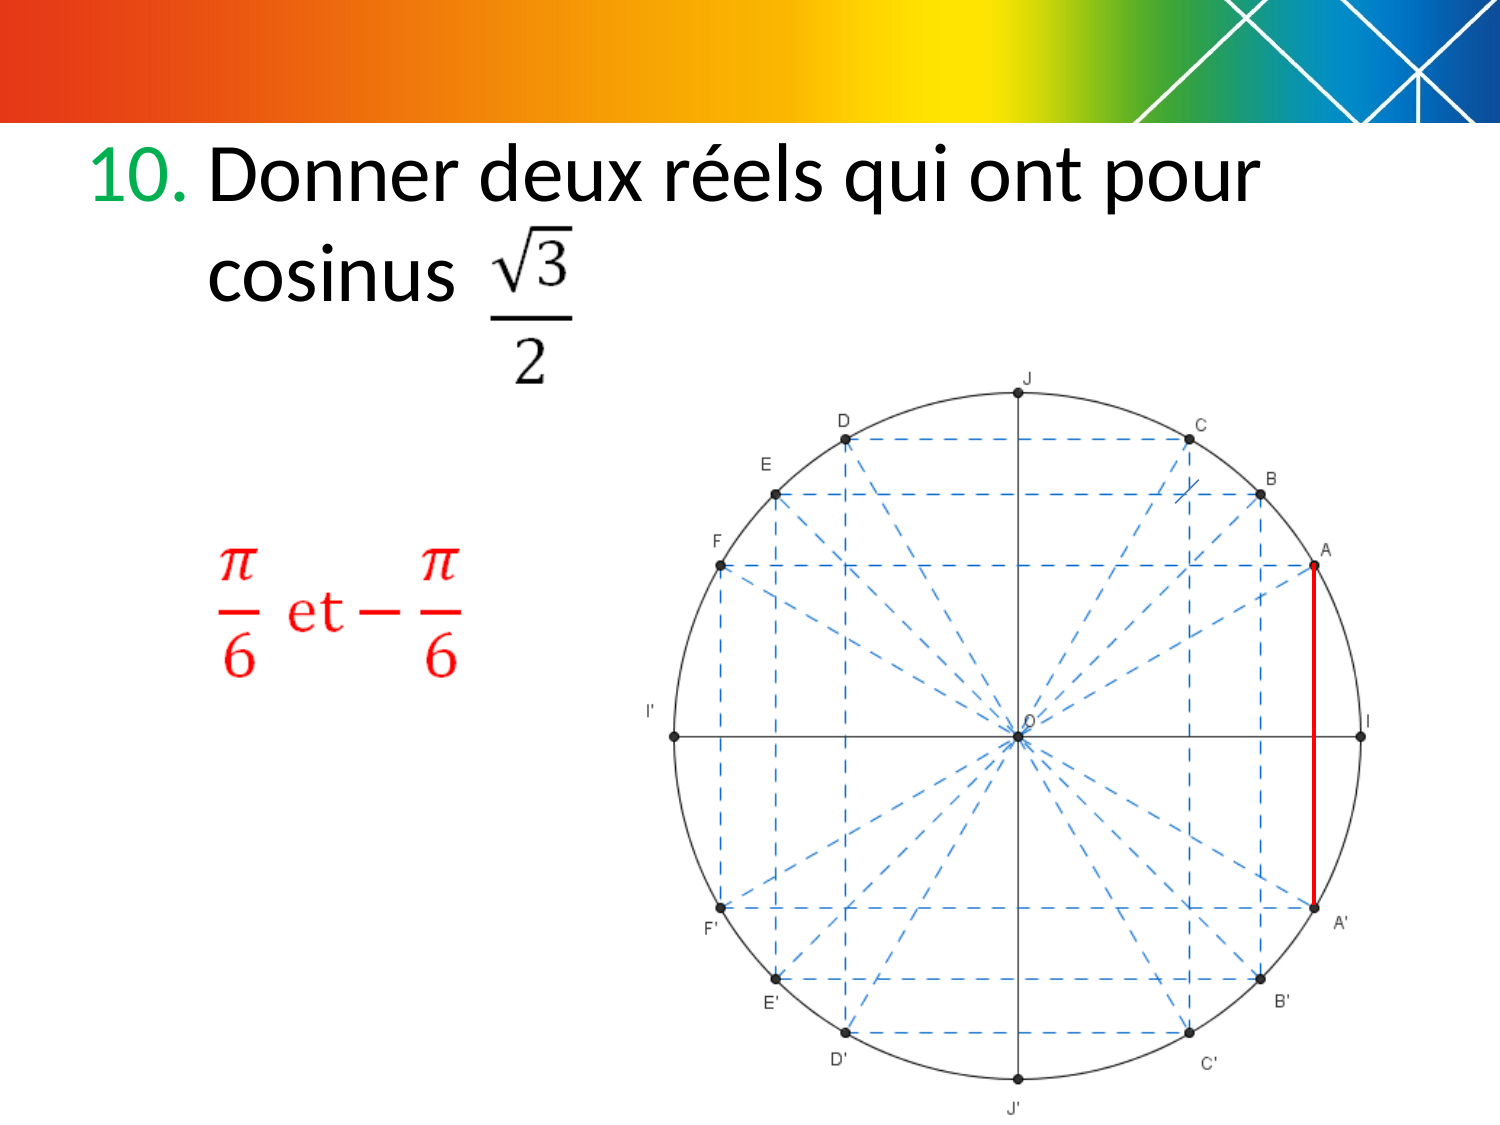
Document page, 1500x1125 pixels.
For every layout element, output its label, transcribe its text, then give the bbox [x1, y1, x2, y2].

picture [183, 527, 491, 692]
title Donner deux réels qui ont pour cosinus . [70, 110, 1421, 426]
picture [472, 206, 607, 406]
picture [631, 361, 1385, 1125]
picture [0, 0, 1346, 123]
picture [1340, 0, 1500, 123]
